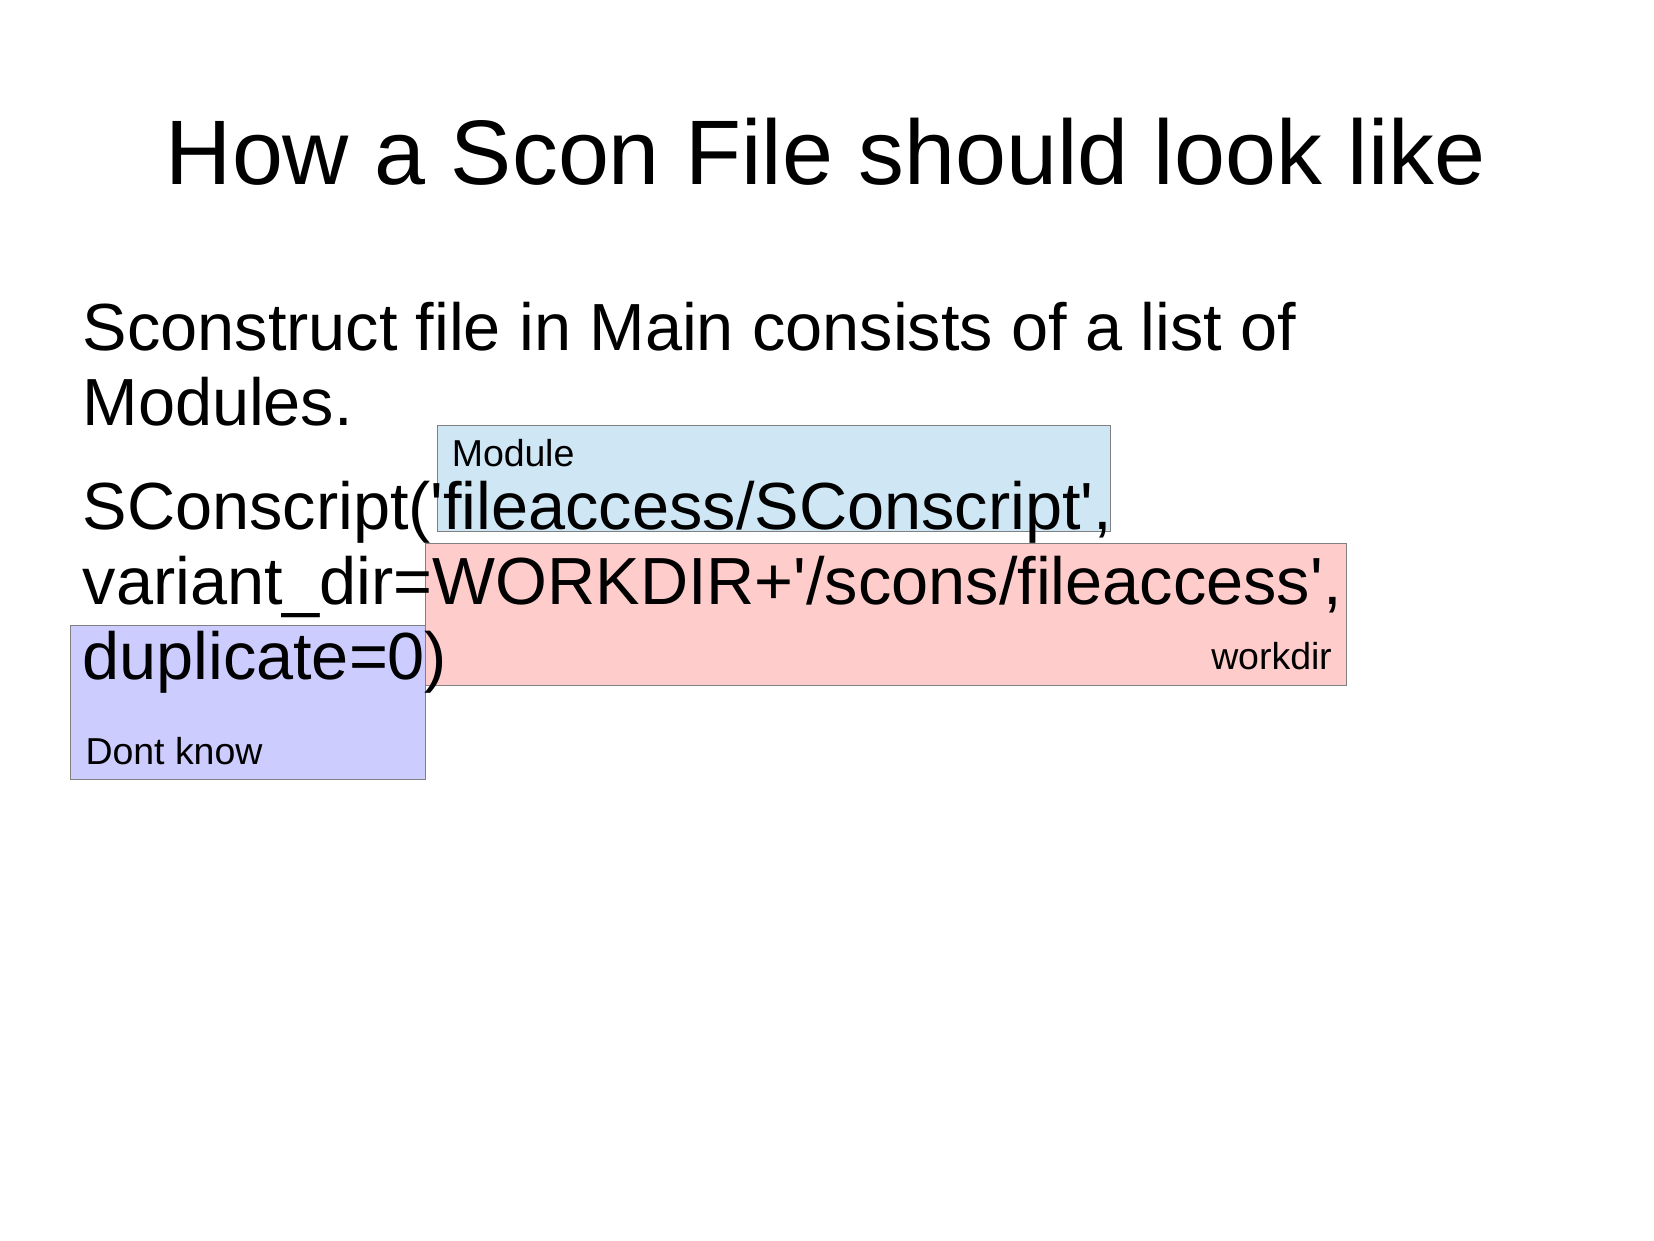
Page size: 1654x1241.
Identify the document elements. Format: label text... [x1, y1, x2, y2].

list Sconstruct file in Main consists of a list of Modules. SConscript('fileaccess/SConscript', variant_dir=WORKDIR+'/scons/fileaccess', duplicate=0) [82, 290, 1571, 1241]
title How a Scon File should look like [82, 49, 1571, 257]
text_box Dont know [70, 625, 82, 780]
